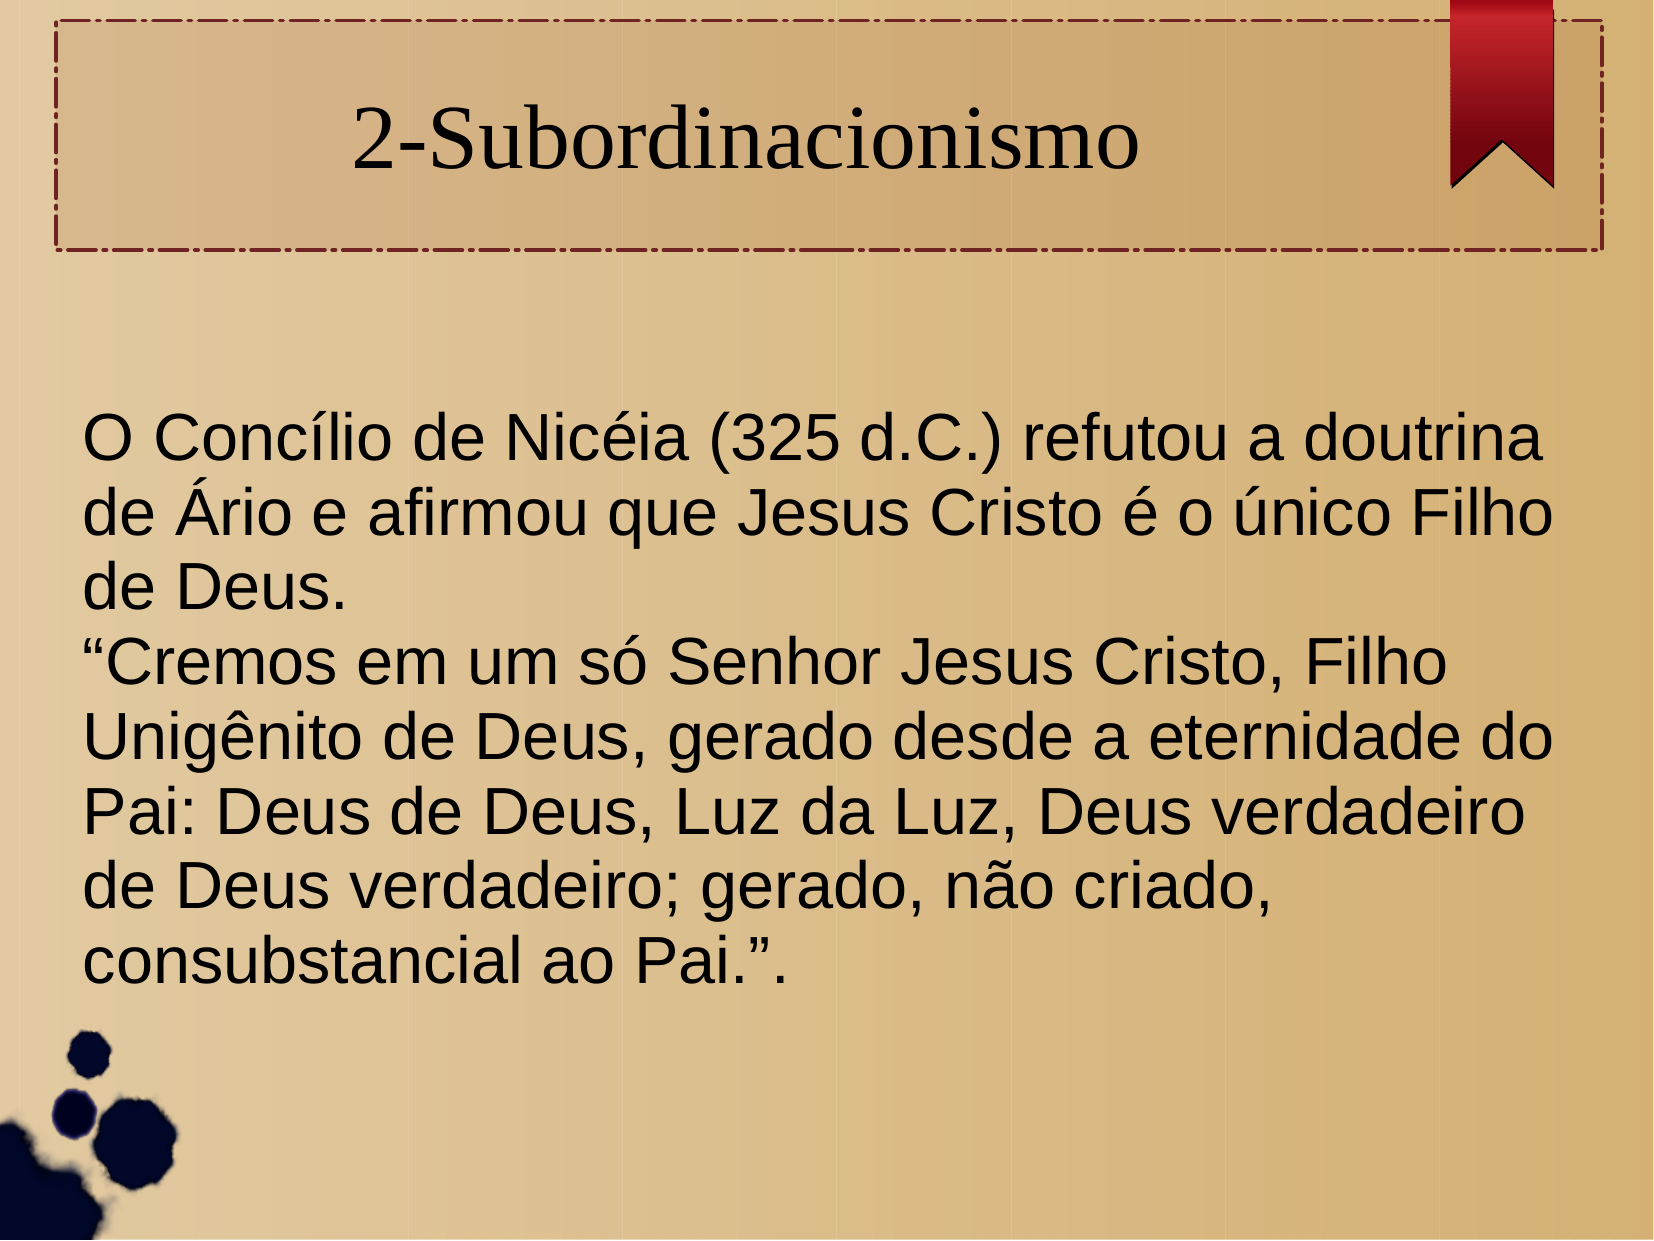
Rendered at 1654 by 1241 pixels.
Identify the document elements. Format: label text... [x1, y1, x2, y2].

subtitle O Concílio de Nicéia (325 d.C.) refutou a doutrina de Ário e afirmou que Jesus Cristo é o único Filho de Deus. “Cremos em um só Senhor Jesus Cristo, Filho Unigênito de Deus, gerado desde a eternidade do Pai: Deus de Deus, Luz da Luz, Deus verdadeiro de Deus verdadeiro; gerado, não criado, consubstancial ao Pai.”. [82, 339, 1571, 1059]
title 2-Subordinacionismo [82, 47, 1412, 229]
